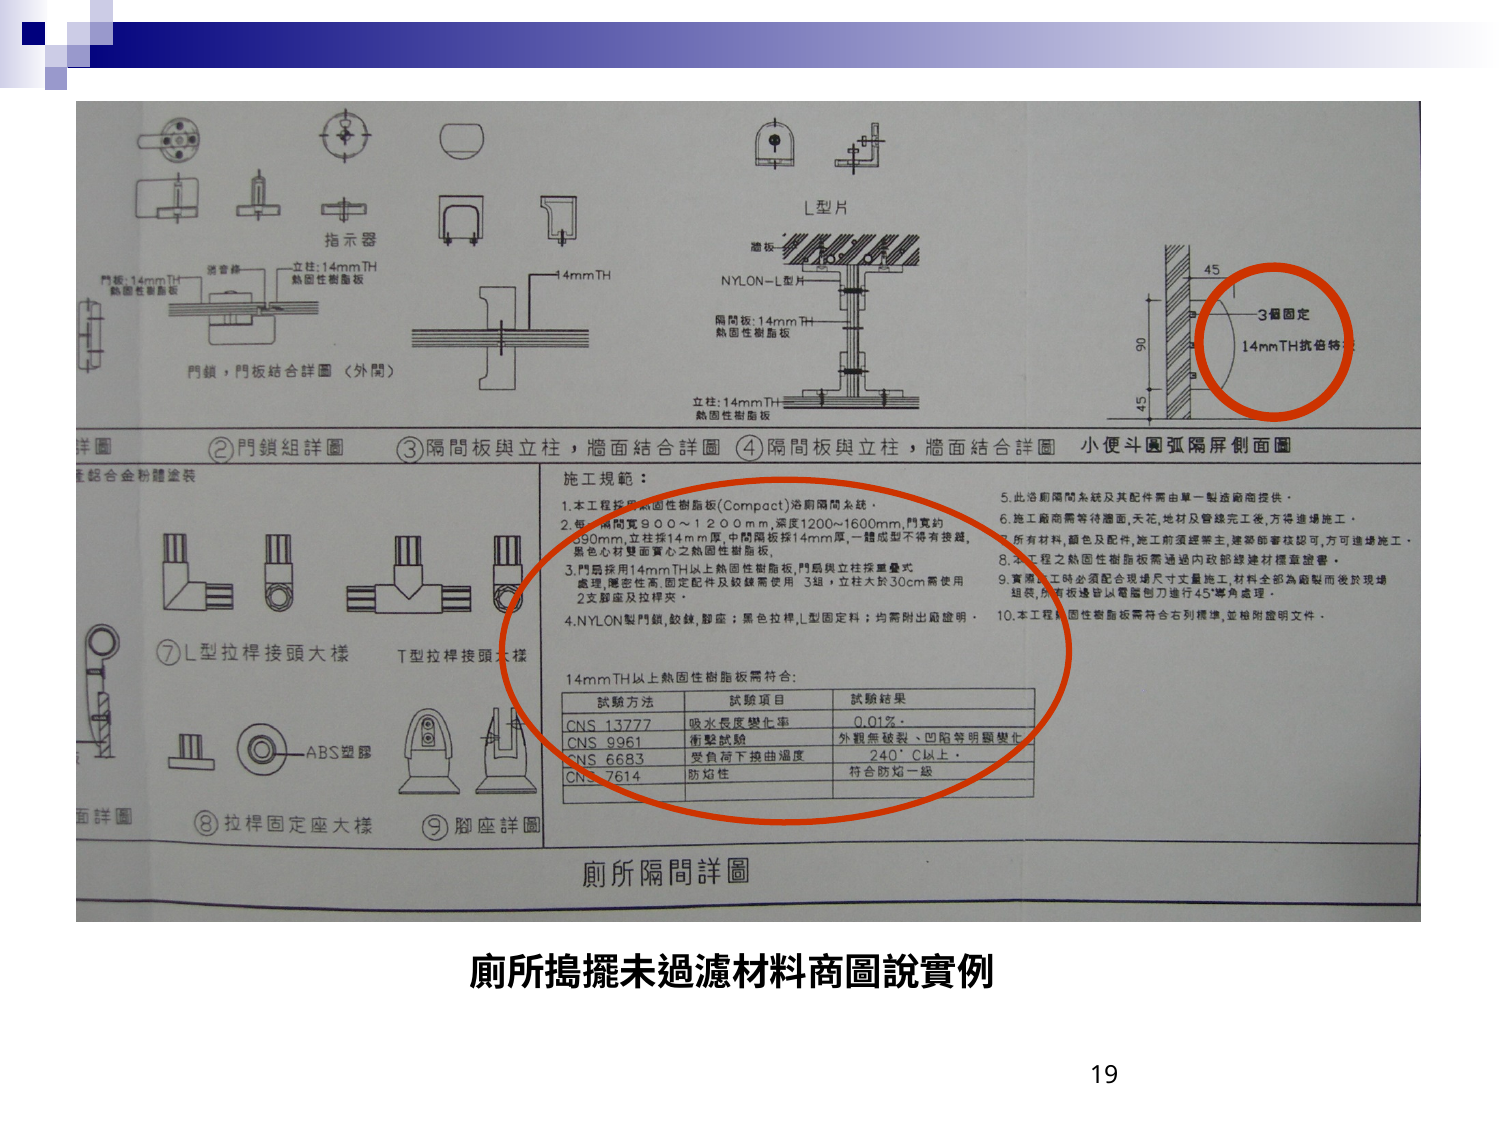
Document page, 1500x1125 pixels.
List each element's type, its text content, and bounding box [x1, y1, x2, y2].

text_box 廁所搗擺未過濾材料商圖說實例 [455, 941, 1058, 1001]
picture [76, 101, 1421, 922]
text_box [1074, 1025, 1426, 1101]
